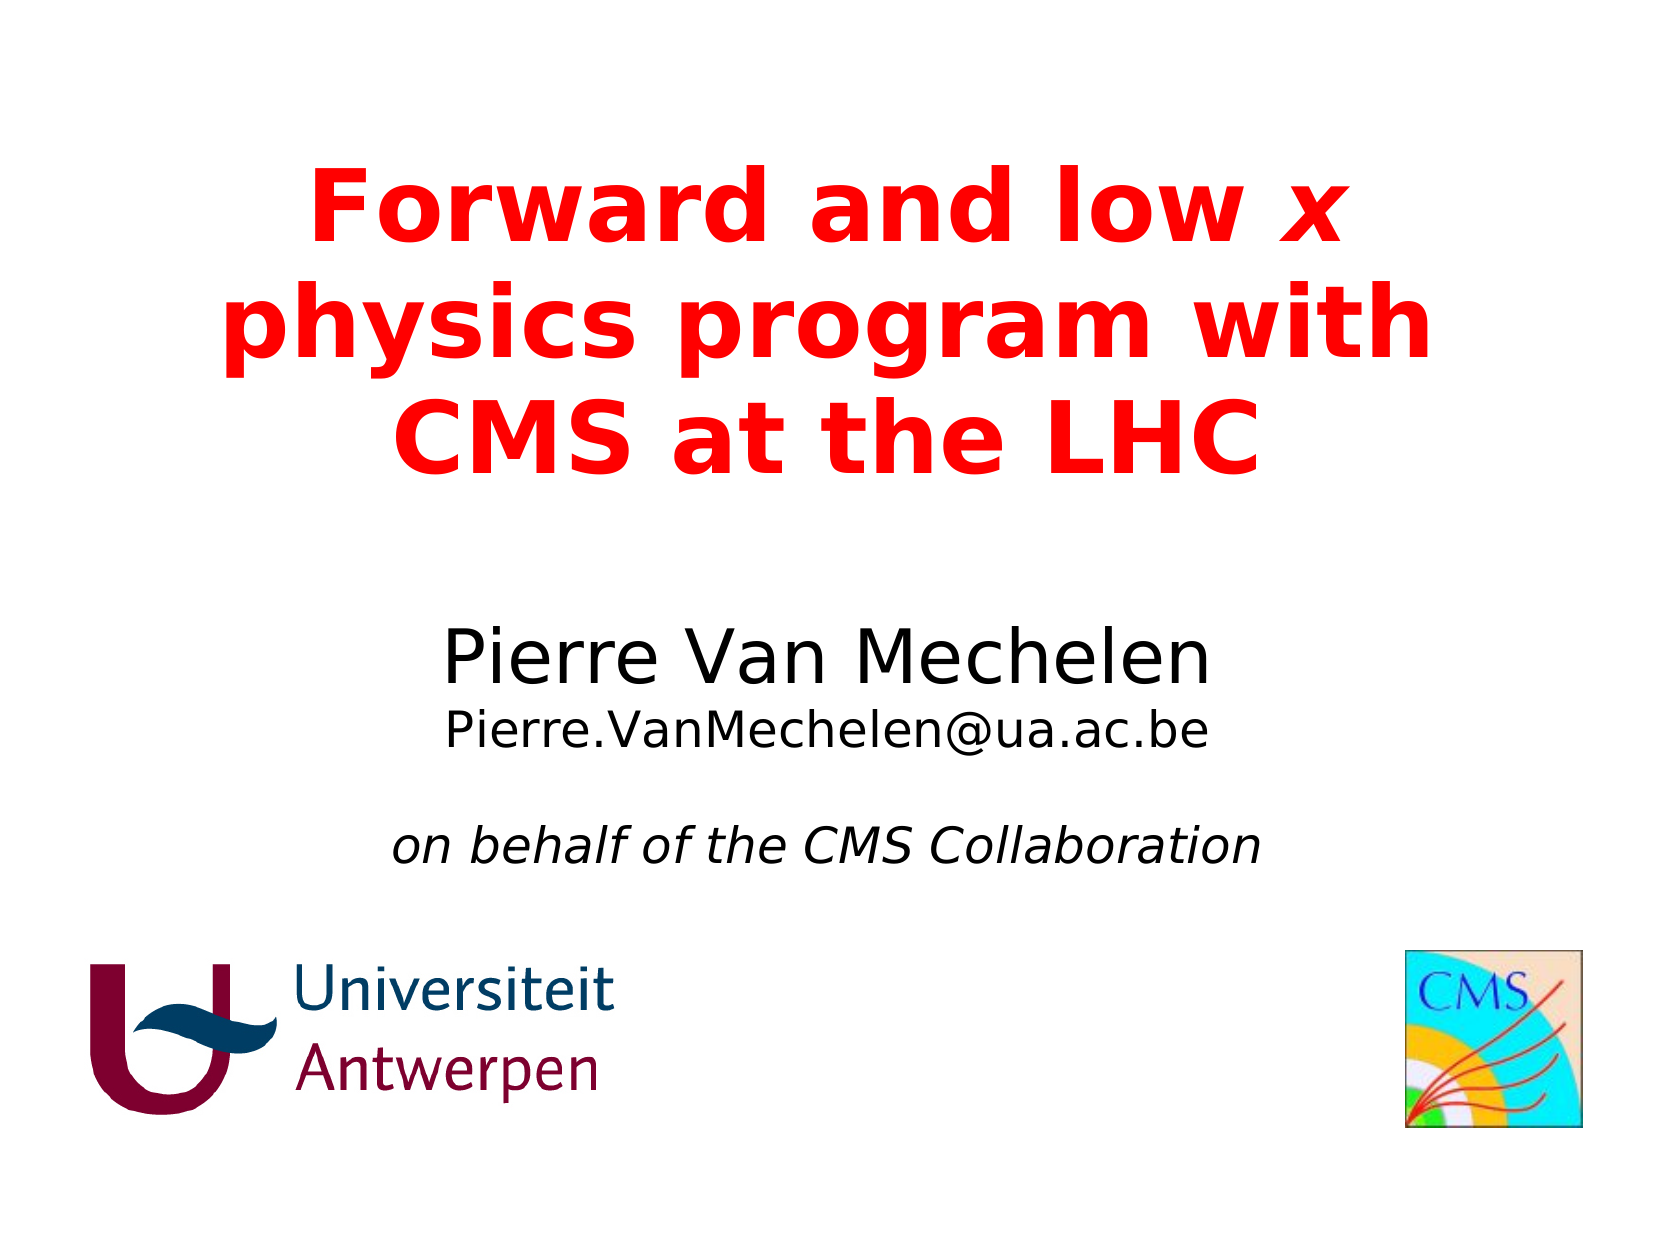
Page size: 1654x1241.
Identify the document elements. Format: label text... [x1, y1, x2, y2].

text_box Forward and low x physics program with CMS at the LHC Pierre Van Mechelen Pierre.VanMechelen@ua.ac.be on behalf of the CMS Collaboration [102, 141, 1553, 884]
picture [1405, 950, 1583, 1128]
picture [76, 950, 628, 1128]
